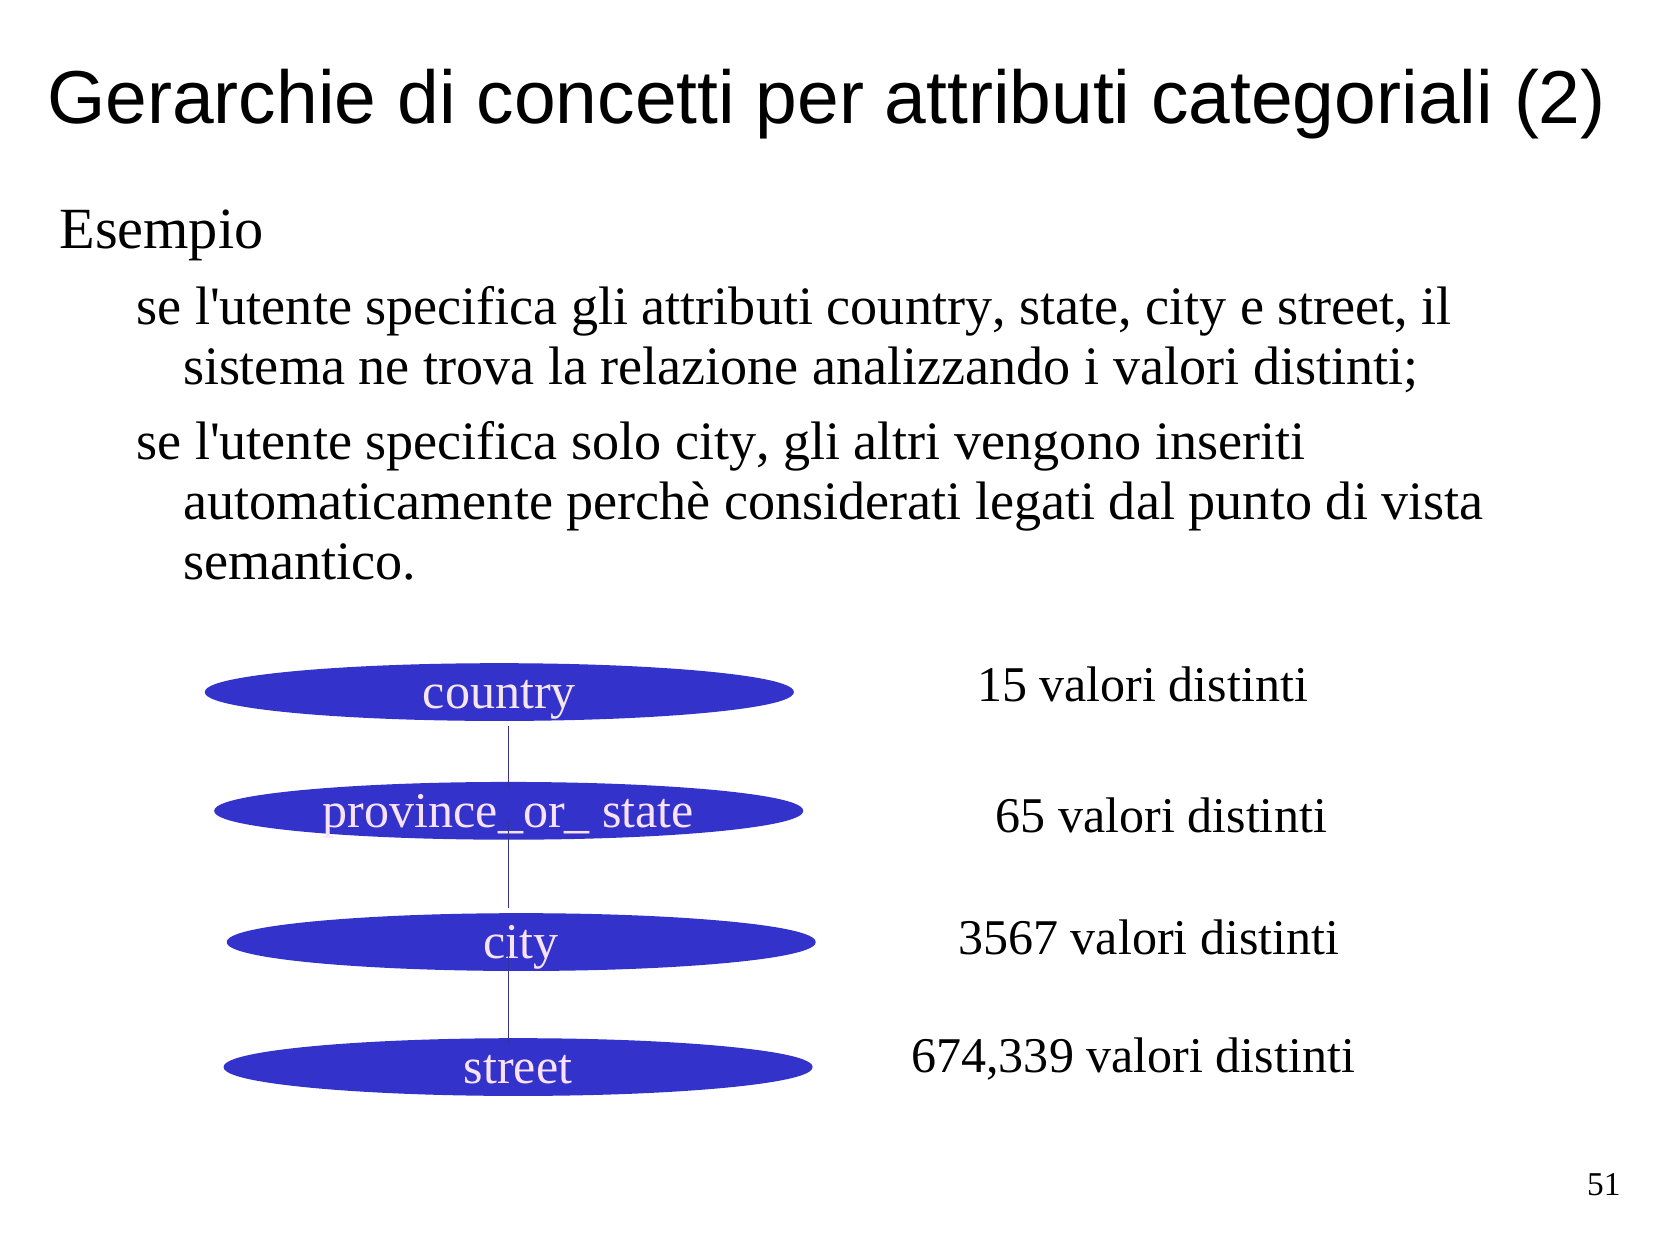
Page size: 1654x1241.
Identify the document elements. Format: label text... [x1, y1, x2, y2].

text_box 15 valori distinti [952, 648, 1333, 724]
text_box [205, 672, 794, 721]
text_box 674,339 valori distinti [887, 1020, 1380, 1096]
text_box [509, 831, 714, 839]
text_box province_or_ state [301, 791, 716, 831]
text_box [227, 922, 508, 971]
text_box street [311, 1047, 725, 1087]
text_box country [292, 672, 707, 712]
text_box 3567 valori distinti [934, 901, 1364, 977]
title Gerarchie di concetti per attributi categoriali (2) [37, 30, 1617, 166]
text_box [293, 663, 705, 672]
text_box 65 valori distinti [971, 780, 1352, 901]
text_box [214, 782, 803, 831]
text_box [315, 913, 727, 922]
text_box [224, 1047, 812, 1096]
text_box [330, 831, 508, 839]
text_box [509, 922, 815, 971]
text_box [312, 1038, 724, 1047]
list Esempio se l'utente specifica gli attributi country, state, city e street, il sistema ne trova la relazione analizzando i valori distinti; se l'utente specifica solo city, gli altri vengono inseriti automaticamente perchè considerati legati dal punto di vista semantico. [42, 196, 1612, 1187]
text_box city [314, 922, 728, 962]
